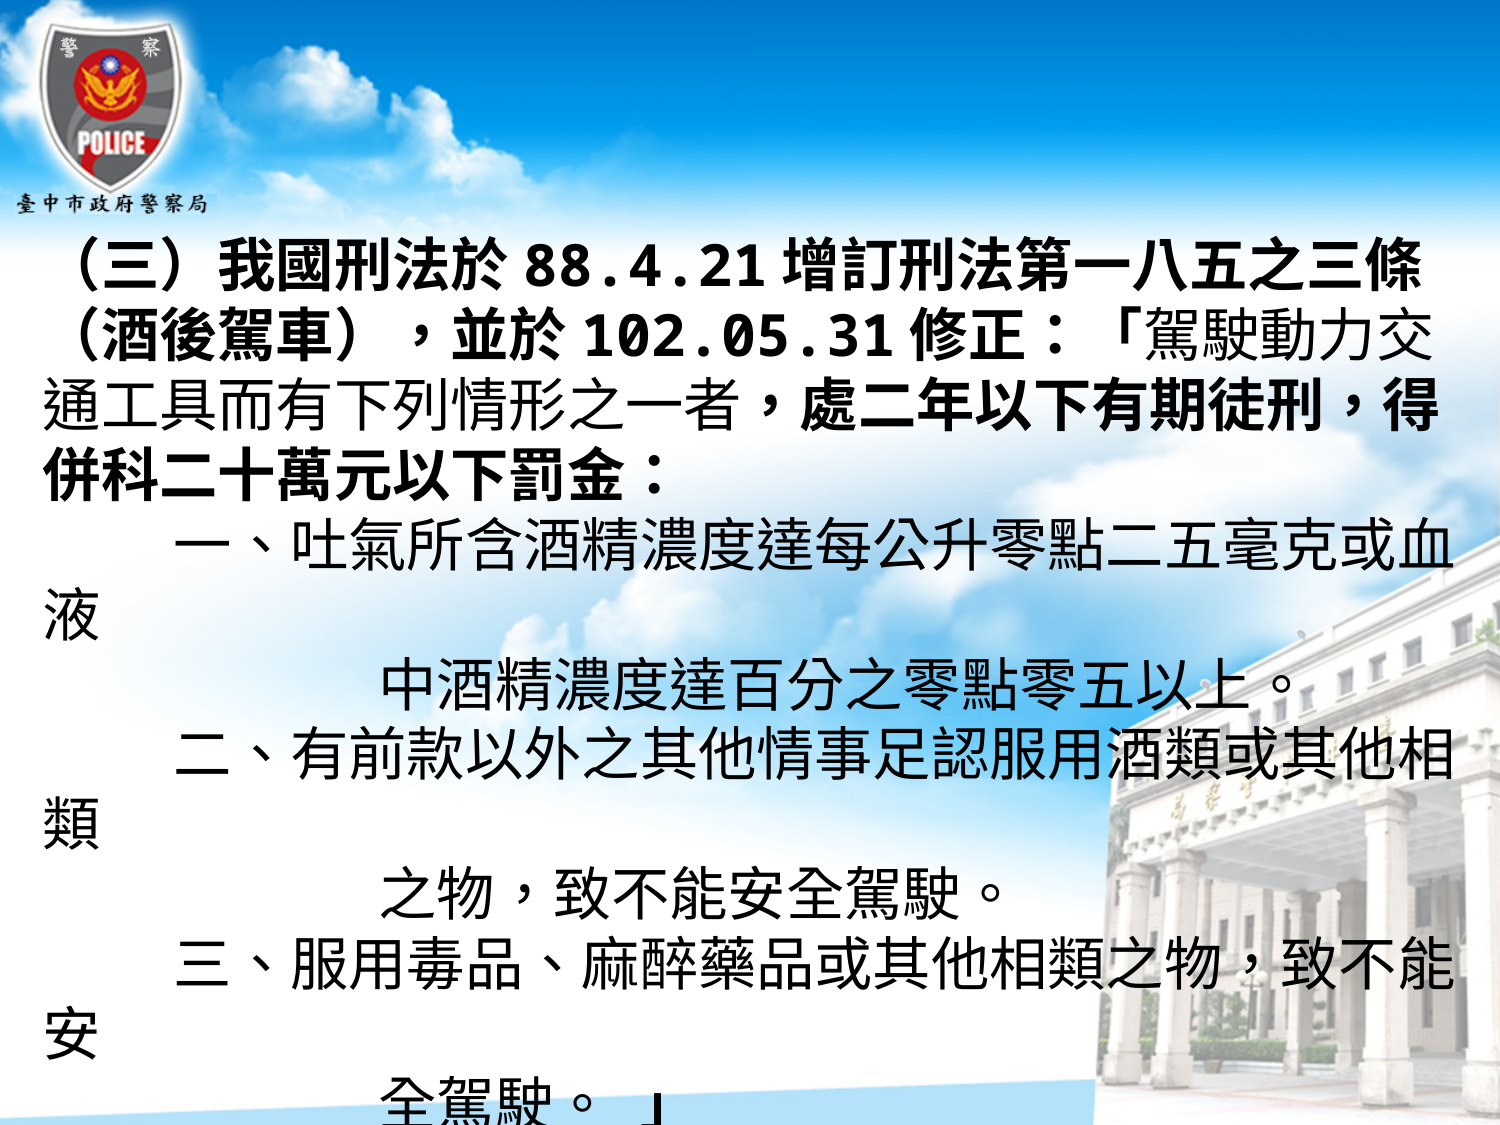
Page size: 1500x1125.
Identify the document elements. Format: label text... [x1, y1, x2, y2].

picture [451, 1111, 465, 1115]
text_box （三）我國刑法於88.4.21增訂刑法第一八五之三條（酒後駕車），並於102.05.31修正：「駕駛動力交通工具而有下列情形之一者，處二年以下有期徒刑，得併科二十萬元以下罰金： 一、吐氣所含酒精濃度達每公升零點二五毫克或血液 中酒精濃度達百分之零點零五以上。 二、有前款以外之其他情事足認服用酒類或其他相類 之物，致不能安全駕駛。 三、服用毒品、麻醉藥品或其他相類之物，致不能安 全駕駛。 」 因此，無論肇事與否，均已屬犯罪行為，民眾宜加注意，切勿以身試法，危害社會大眾之安全。 [28, 220, 1472, 1071]
picture [0, 0, 1500, 1125]
picture [527, 1089, 534, 1101]
picture [538, 1089, 546, 1101]
